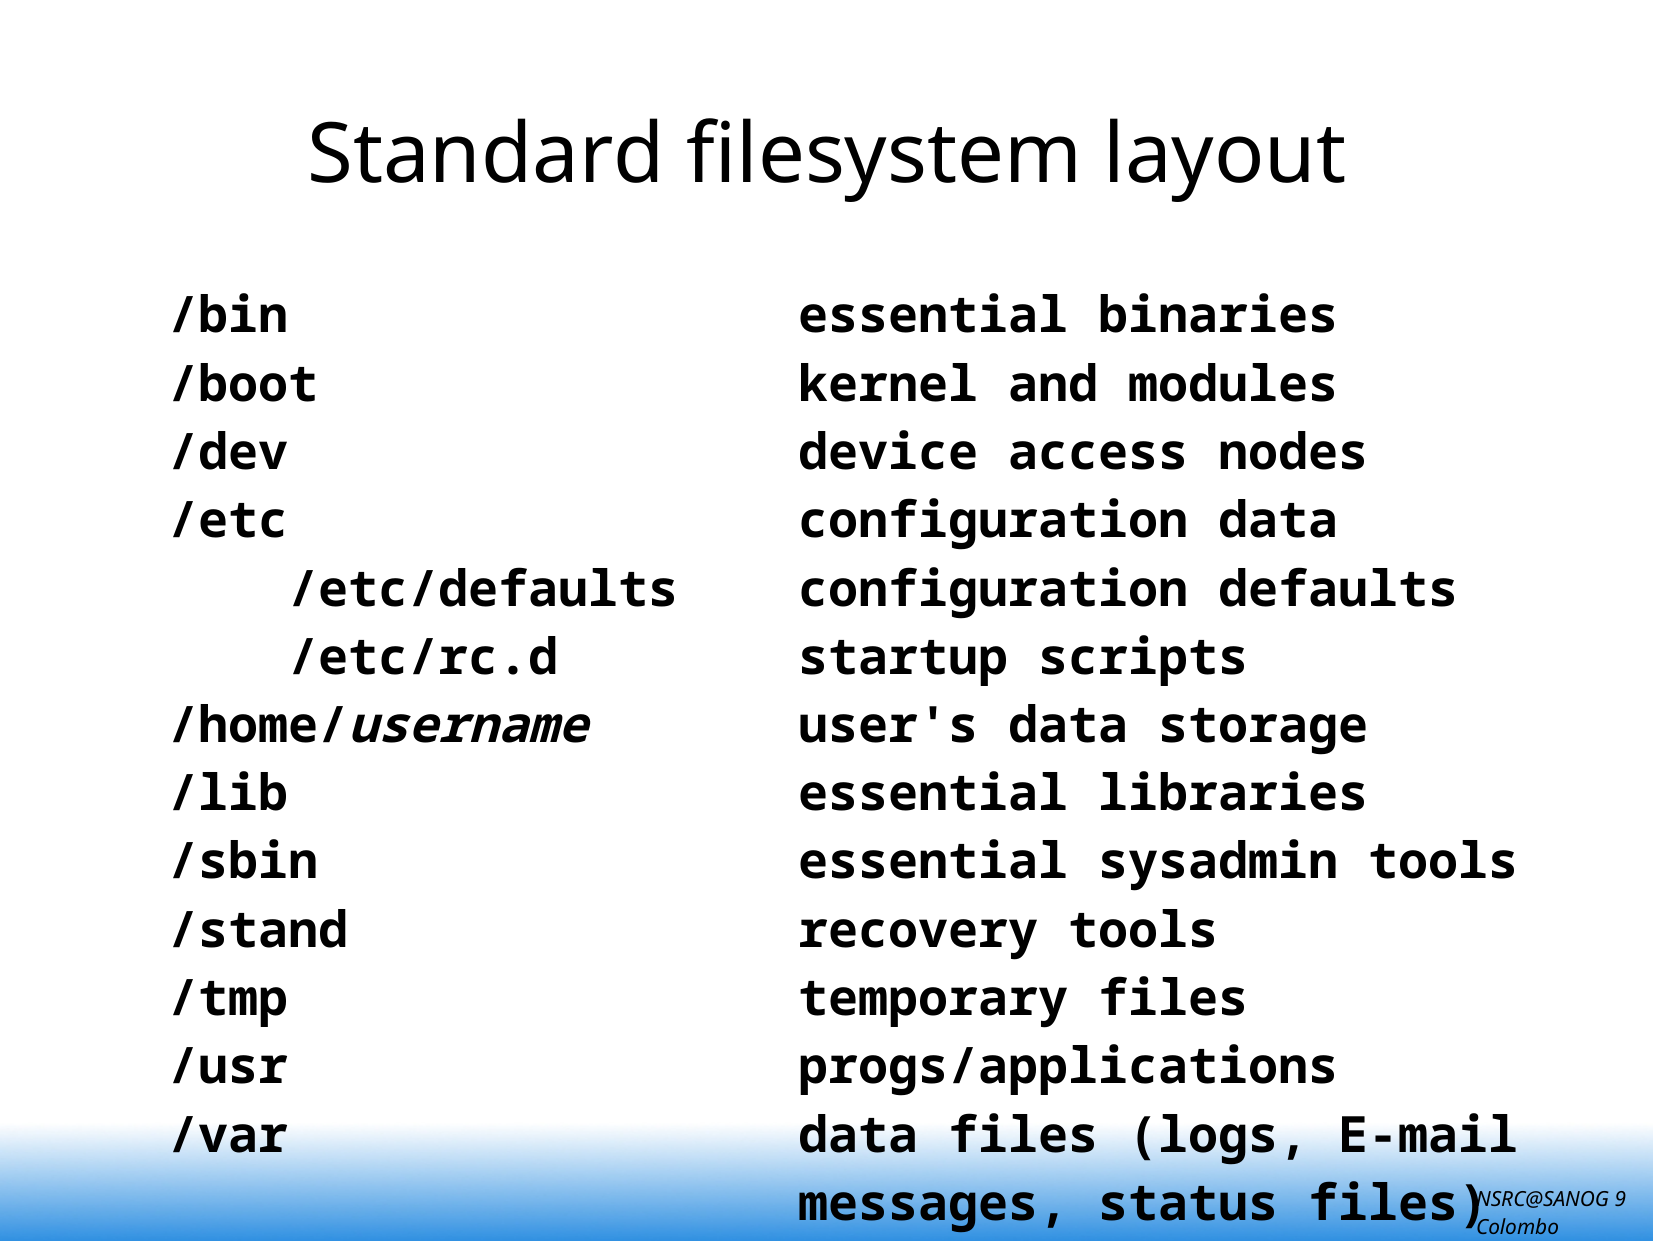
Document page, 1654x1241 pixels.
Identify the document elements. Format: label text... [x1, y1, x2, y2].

picture [807, 1130, 819, 1146]
picture [0, 1122, 1653, 1241]
title Standard filesystem layout [121, 46, 1534, 254]
text_box /bin essential binaries /boot kernel and modules /dev device access nodes /etc configuration data /etc/defaults configuration defaults /etc/rc.d startup scripts /home/username user's data storage /lib essential libraries /sbin essential sysadmin tools /stand recovery tools /tmp temporary files /usr progs/applications /var data files (logs, E-mail messages, status files) [168, 279, 1541, 1079]
